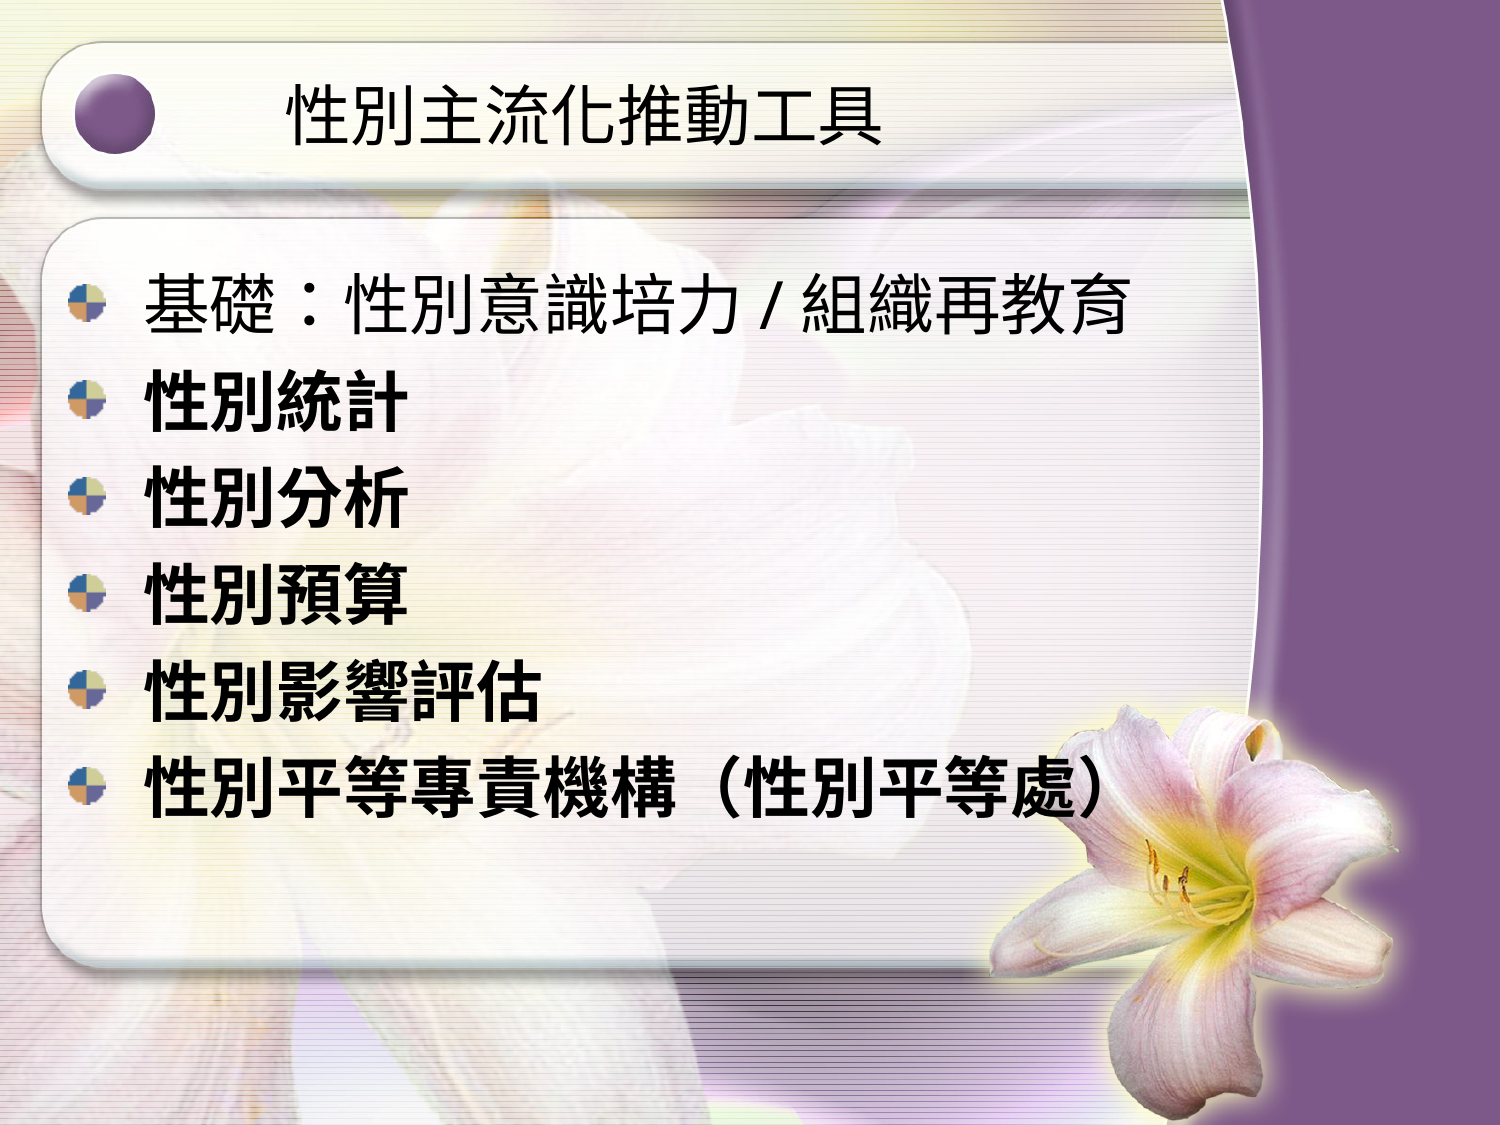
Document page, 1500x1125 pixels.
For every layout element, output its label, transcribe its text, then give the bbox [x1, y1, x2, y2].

text_box 性別主流化推動工具 [77, 43, 1093, 185]
text_box 基礎：性別意識培力/組織再教育 性別統計 性別分析 性別預算 性別影響評估 性別平等專責機構（性別平等處） [53, 255, 1328, 931]
